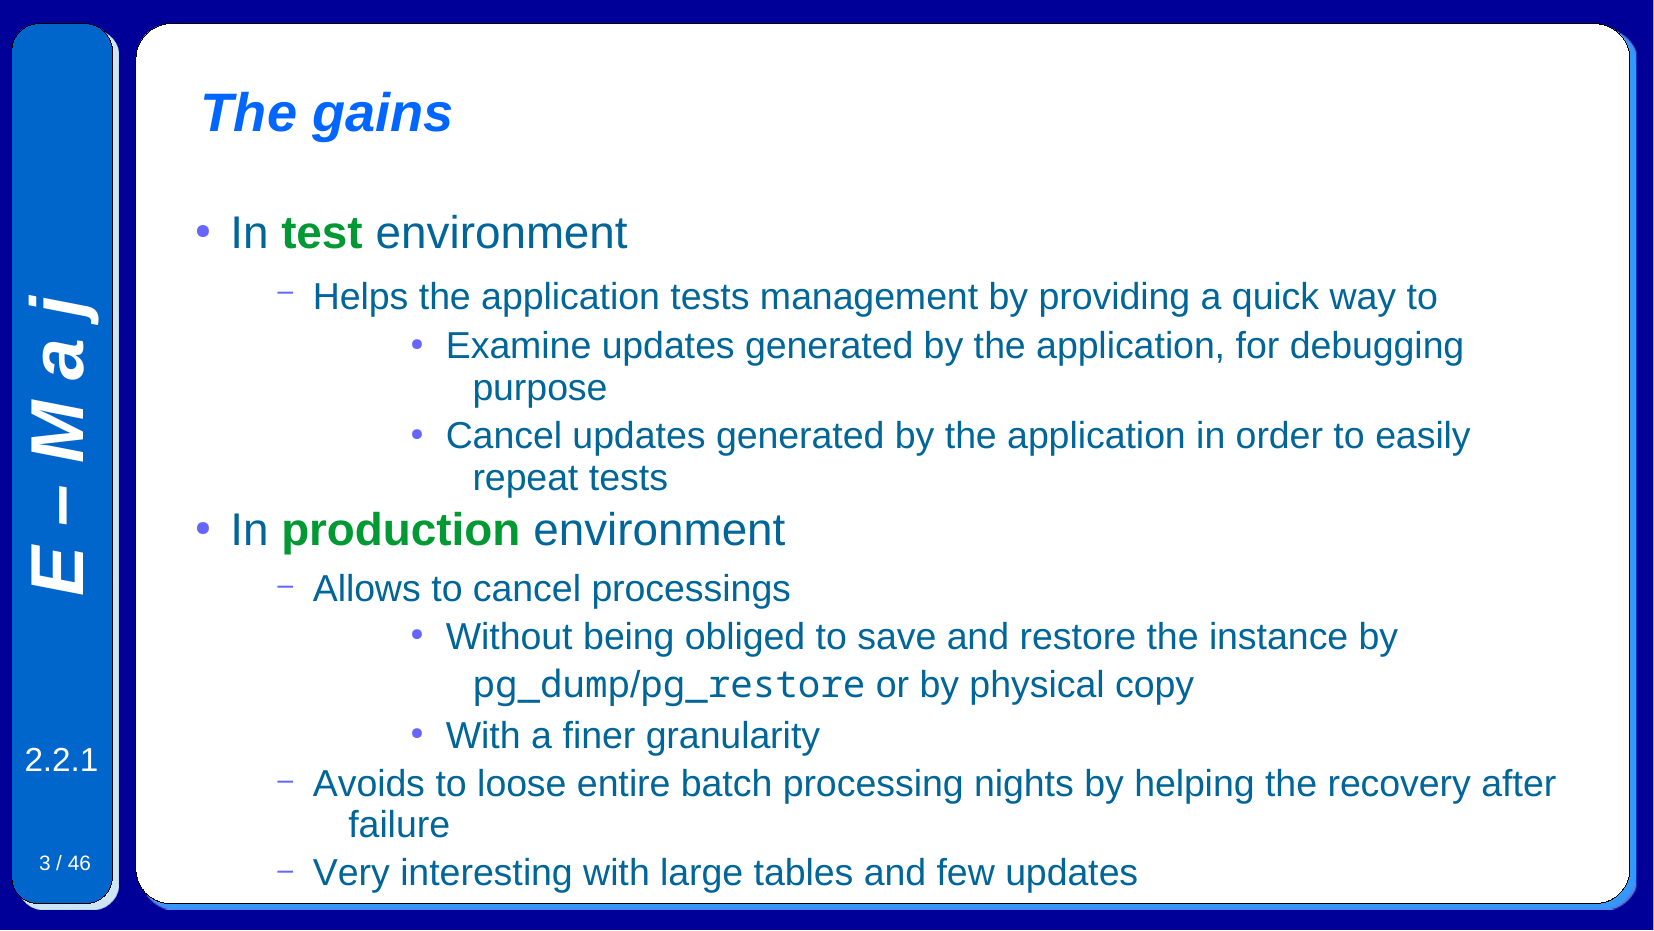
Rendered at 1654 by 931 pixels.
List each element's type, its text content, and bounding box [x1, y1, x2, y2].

title The gains [200, 34, 1575, 191]
list In test environment Helps the application tests management by providing a quick way to Examine updates generated by the application, for debugging purpose Cancel updates generated by the application in order to easily repeat tests In production environment Allows to cancel processings Without being obliged to save and restore the instance by pg_dump/pg_restore or by physical copy With a finer granularity Avoids to loose entire batch processing nights by helping the recovery after failure Very interesting with large tables and few updates [177, 206, 1587, 889]
